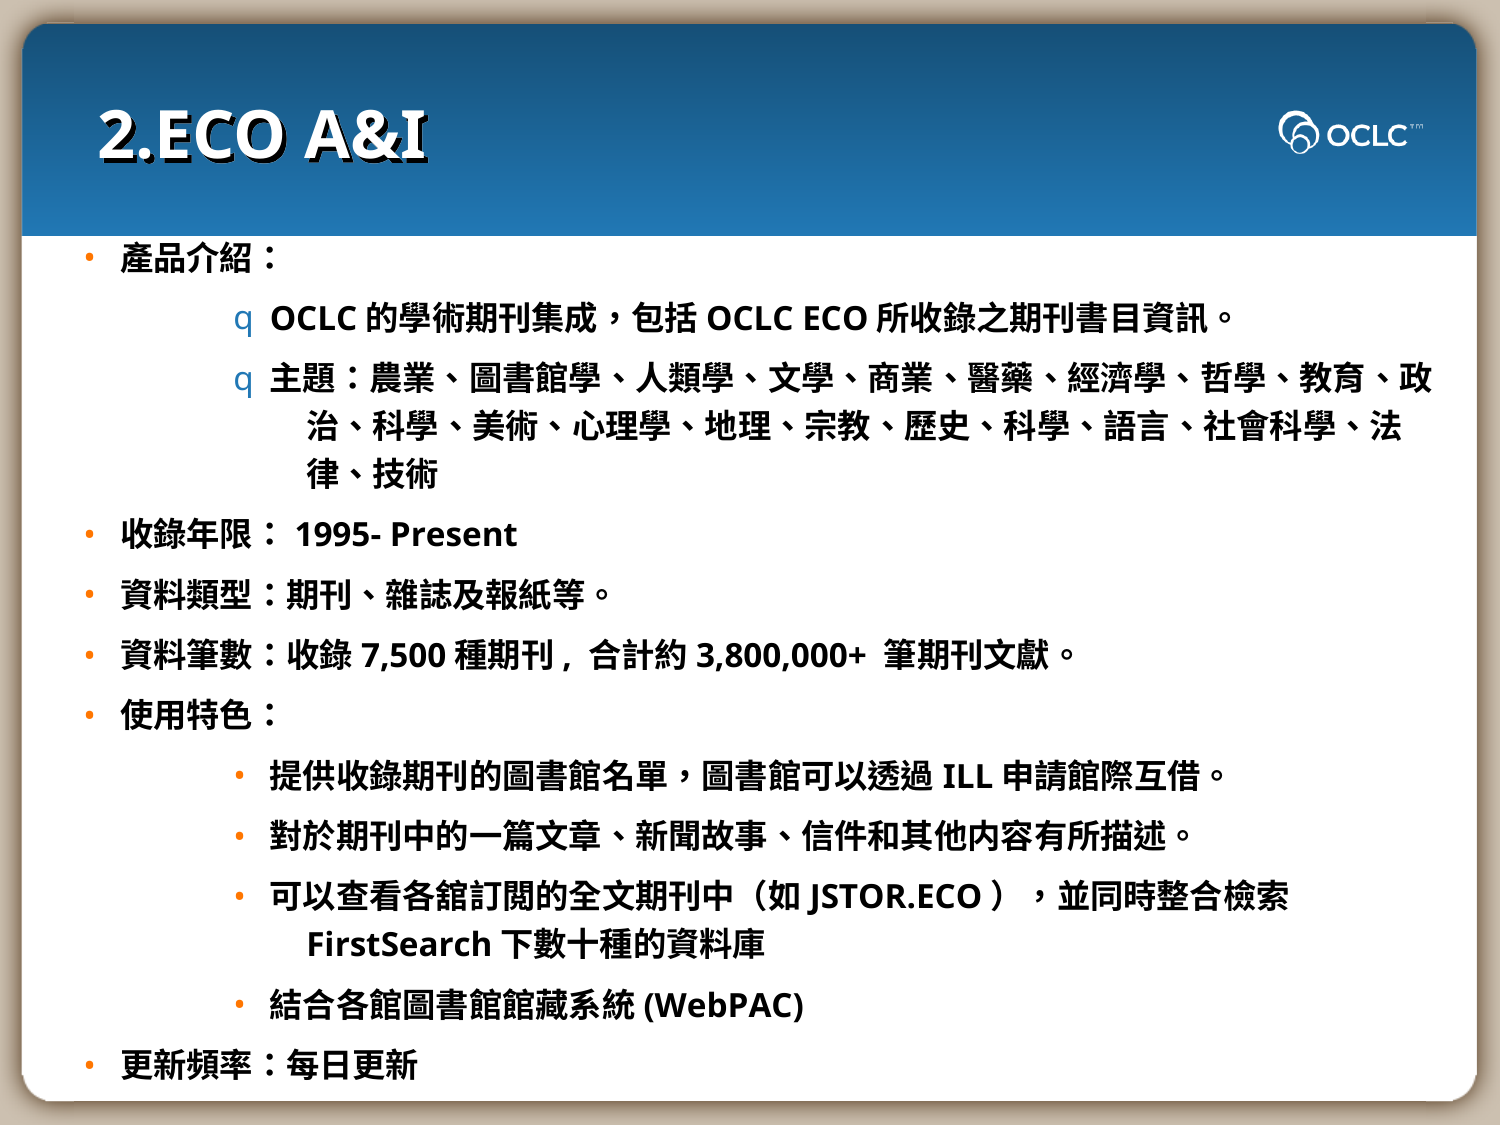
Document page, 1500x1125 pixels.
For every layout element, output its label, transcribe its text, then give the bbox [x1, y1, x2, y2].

text_box 2.ECO A&I [83, 81, 1222, 183]
list 產品介紹： OCLC的學術期刊集成，包括OCLC ECO所收錄之期刊書目資訊。 主題：農業、圖書館學、人類學、文學、商業、醫藥、經濟學、哲學、教育、政治、科學、美術、心理學、地理、宗教、歷史、科學、語言、社會科學、法律、技術 收錄年限：1995- Present 資料類型：期刊、雜誌及報紙等。 資料筆數：收錄7,500種期刊, 合計約3,800,000+ 筆期刊文獻。 使用特色： 提供收錄期刊的圖書館名單，圖書館可以透過ILL申請館際互借。 對於期刊中的一篇文章、新聞故事、信件和其他内容有所描述。 可以查看各舘訂閲的全文期刊中（如JSTOR.ECO），並同時整合檢索FirstSearch下數十種的資料庫 結合各館圖書館館藏系統(WebPAC) 更新頻率：每日更新 [79, 228, 1467, 1125]
